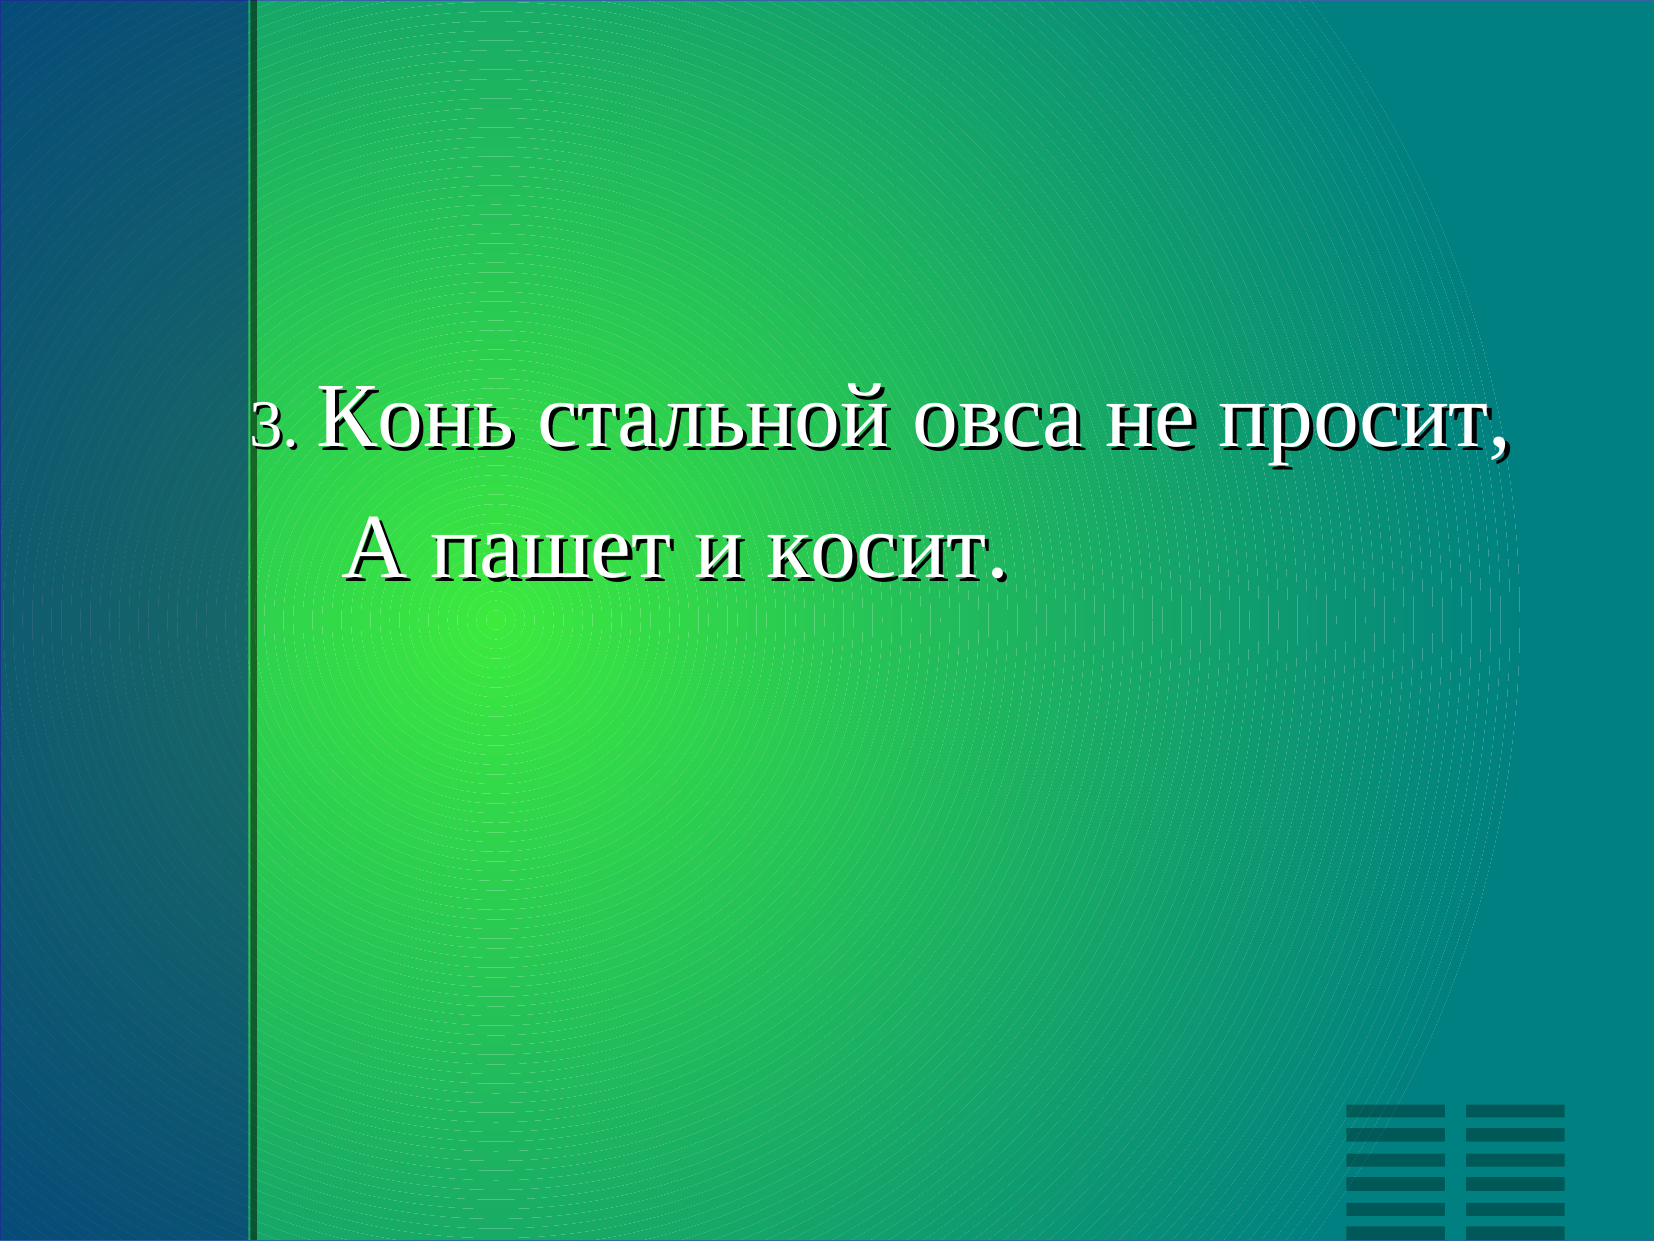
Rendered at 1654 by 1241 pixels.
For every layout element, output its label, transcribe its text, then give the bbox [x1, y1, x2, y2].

list 3. Конь стальной овса не просит, А пашет и косит. [178, 364, 1570, 1147]
